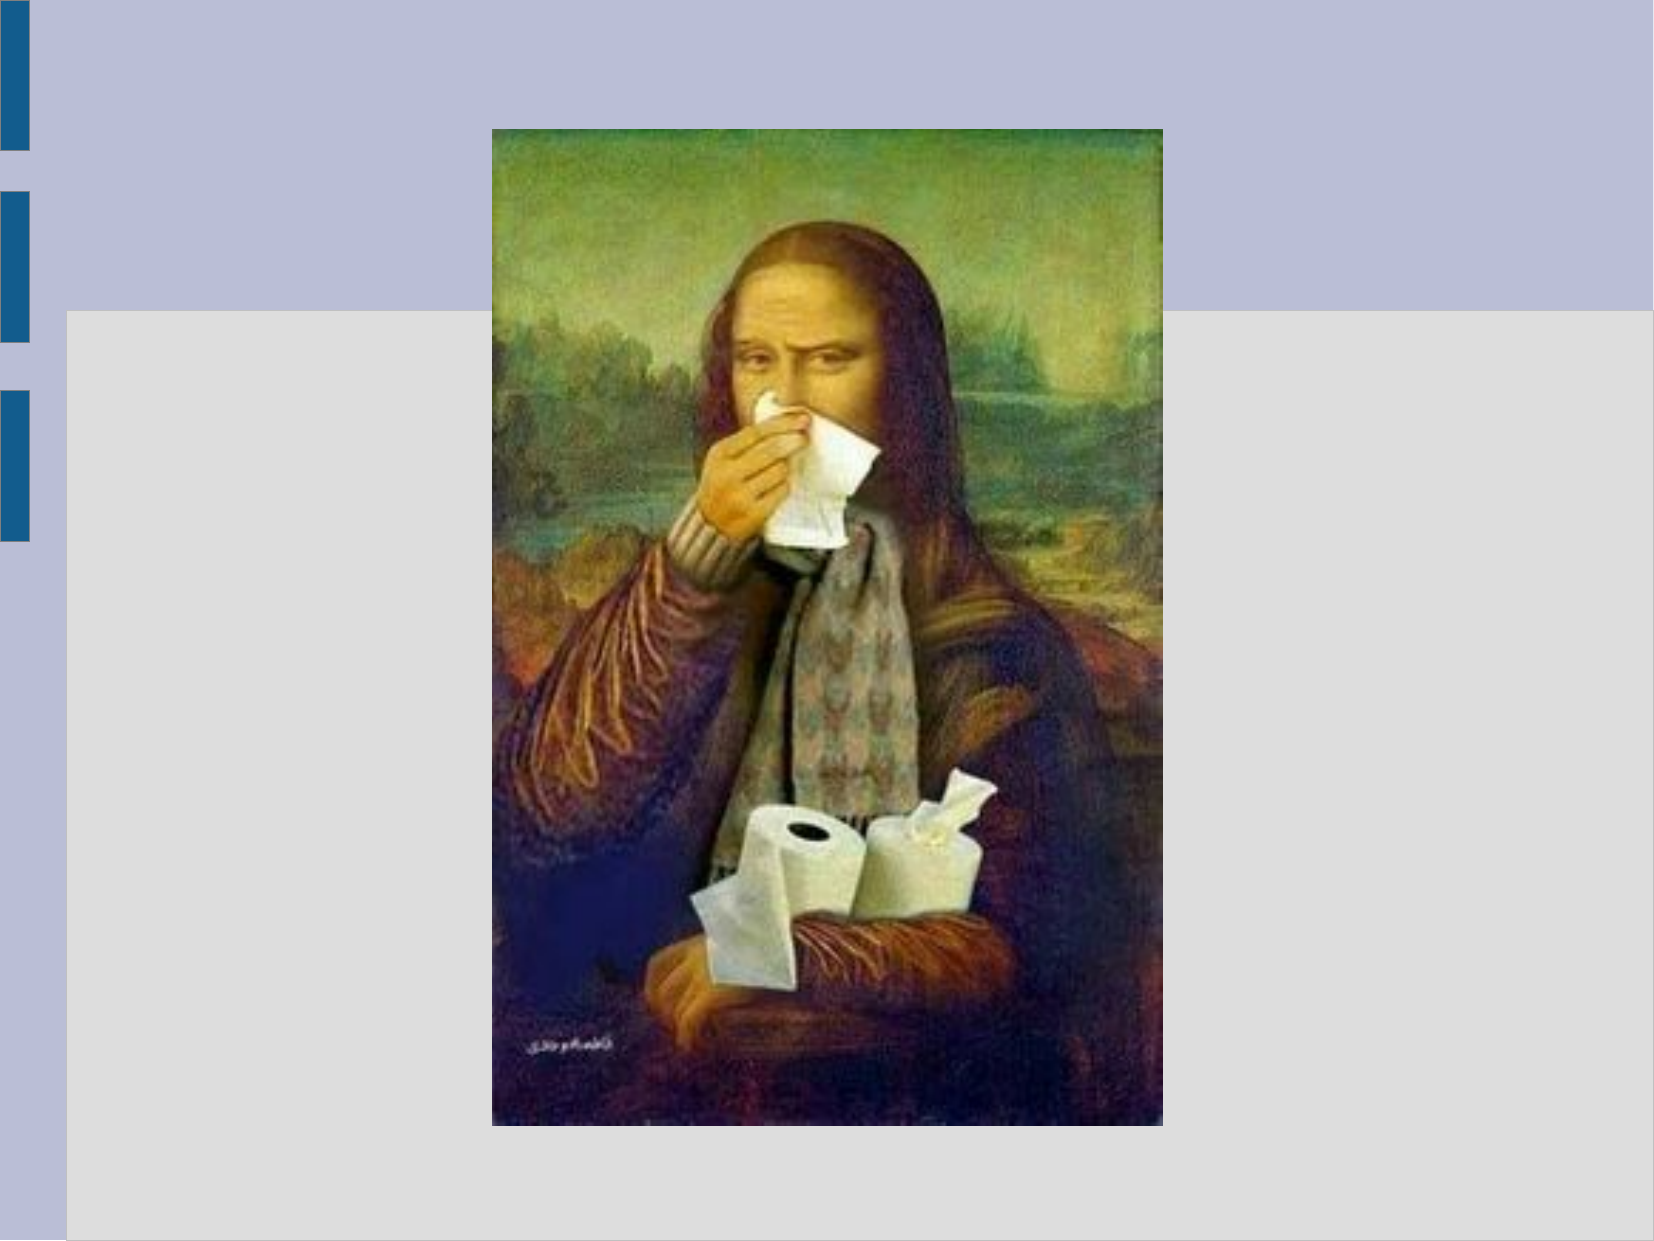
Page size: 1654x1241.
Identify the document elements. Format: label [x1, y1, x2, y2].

title [121, 91, 1534, 299]
picture [492, 129, 1163, 1126]
